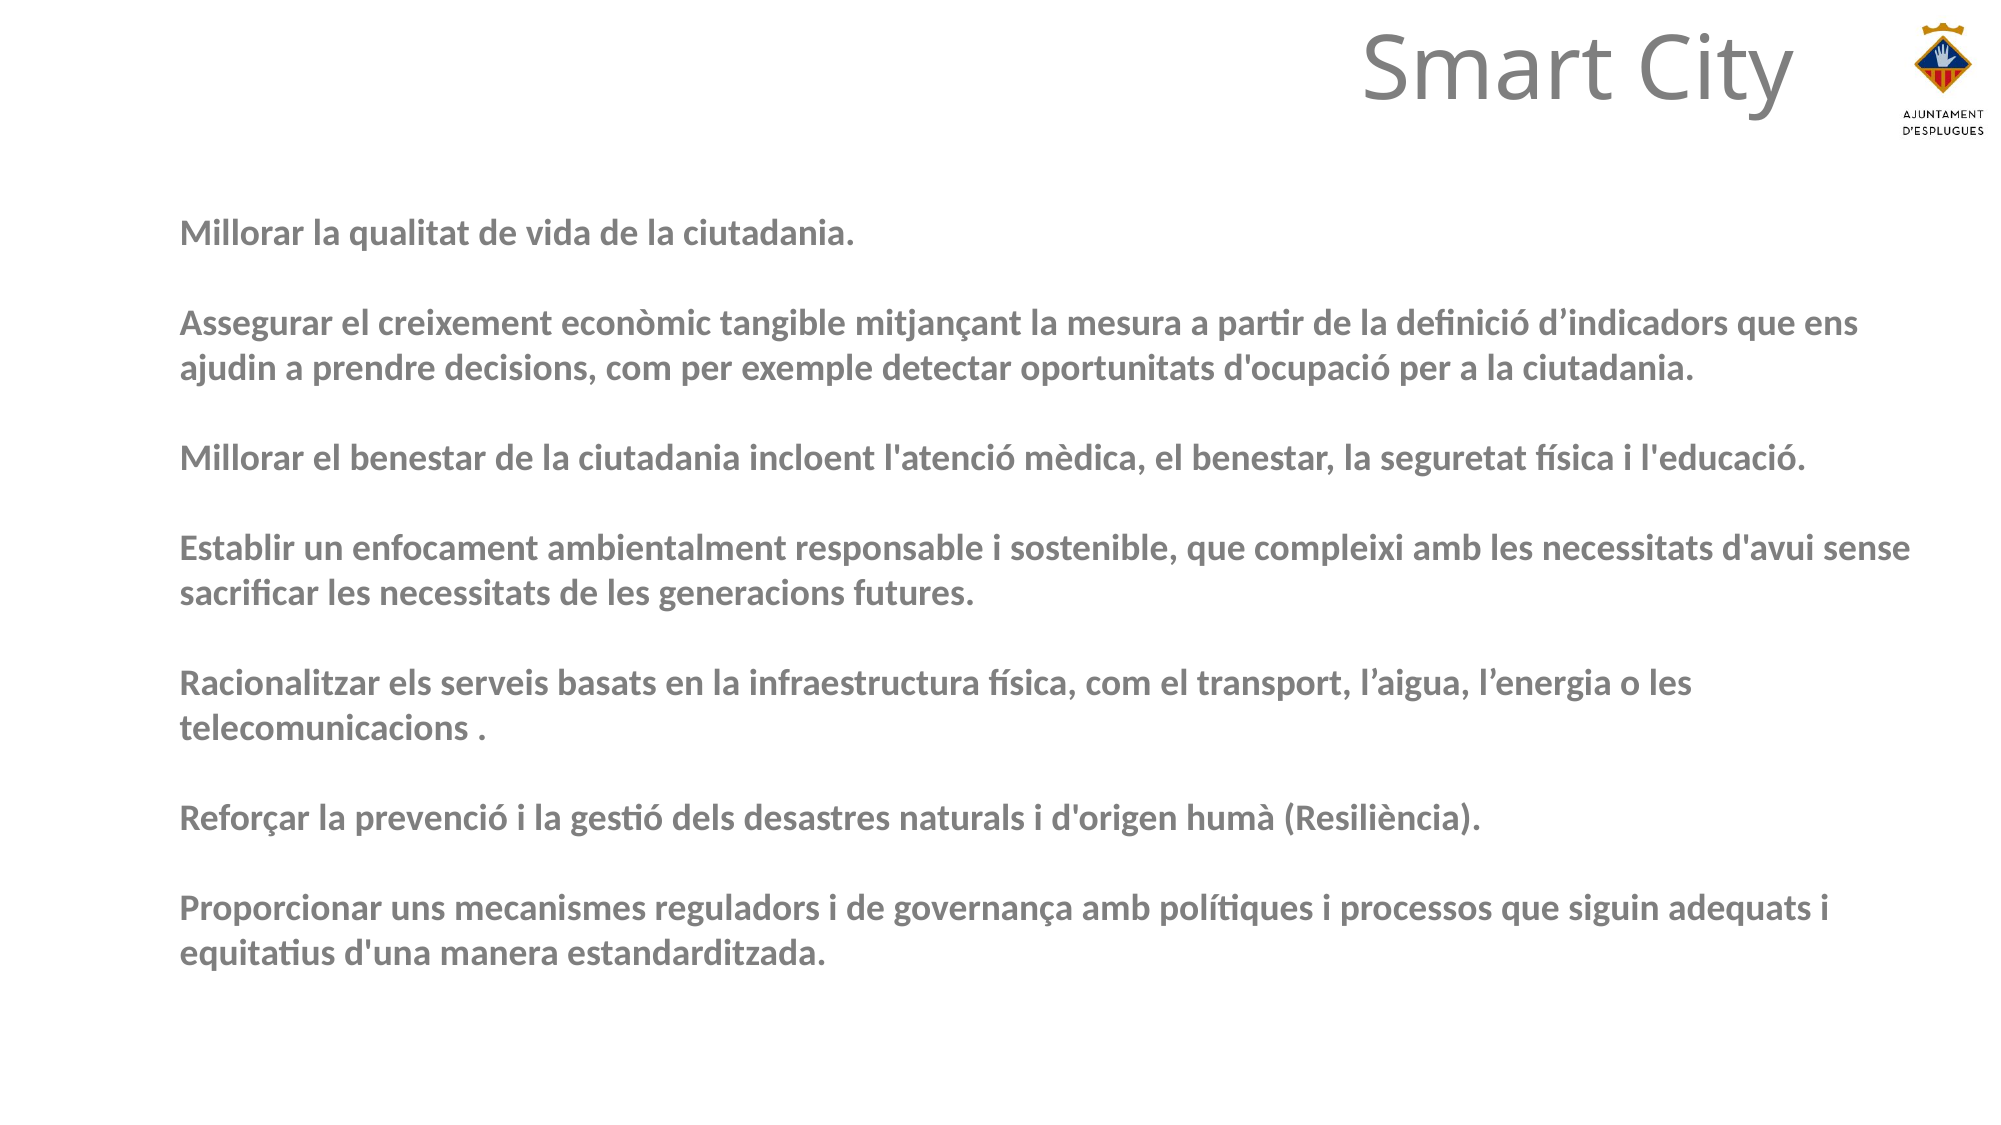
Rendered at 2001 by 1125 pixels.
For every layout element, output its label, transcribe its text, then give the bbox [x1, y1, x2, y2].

title Smart City [1181, 3, 1976, 127]
text_box Millorar la qualitat de vida de la ciutadania. Assegurar el creixement econòmic tangible mitjançant la mesura a partir de la definició d’indicadors que ens ajudin a prendre decisions, com per exemple detectar oportunitats d'ocupació per a la ciutadania. Millorar el benestar de la ciutadania incloent l'atenció mèdica, el benestar, la seguretat física i l'educació. Establir un enfocament ambientalment responsable i sostenible, que compleixi amb les necessitats d'avui sense sacrificar les necessitats de les generacions futures. Racionalitzar els serveis basats en la infraestructura física, com el transport, l’aigua, l’energia o les telecomunicacions . Reforçar la prevenció i la gestió dels desastres naturals i d'origen humà (Resiliència). Proporcionar uns mecanismes reguladors i de governança amb polítiques i processos que siguin adequats i equitatius d'una manera estandarditzada. [165, 200, 1975, 981]
picture [1894, 15, 1991, 143]
